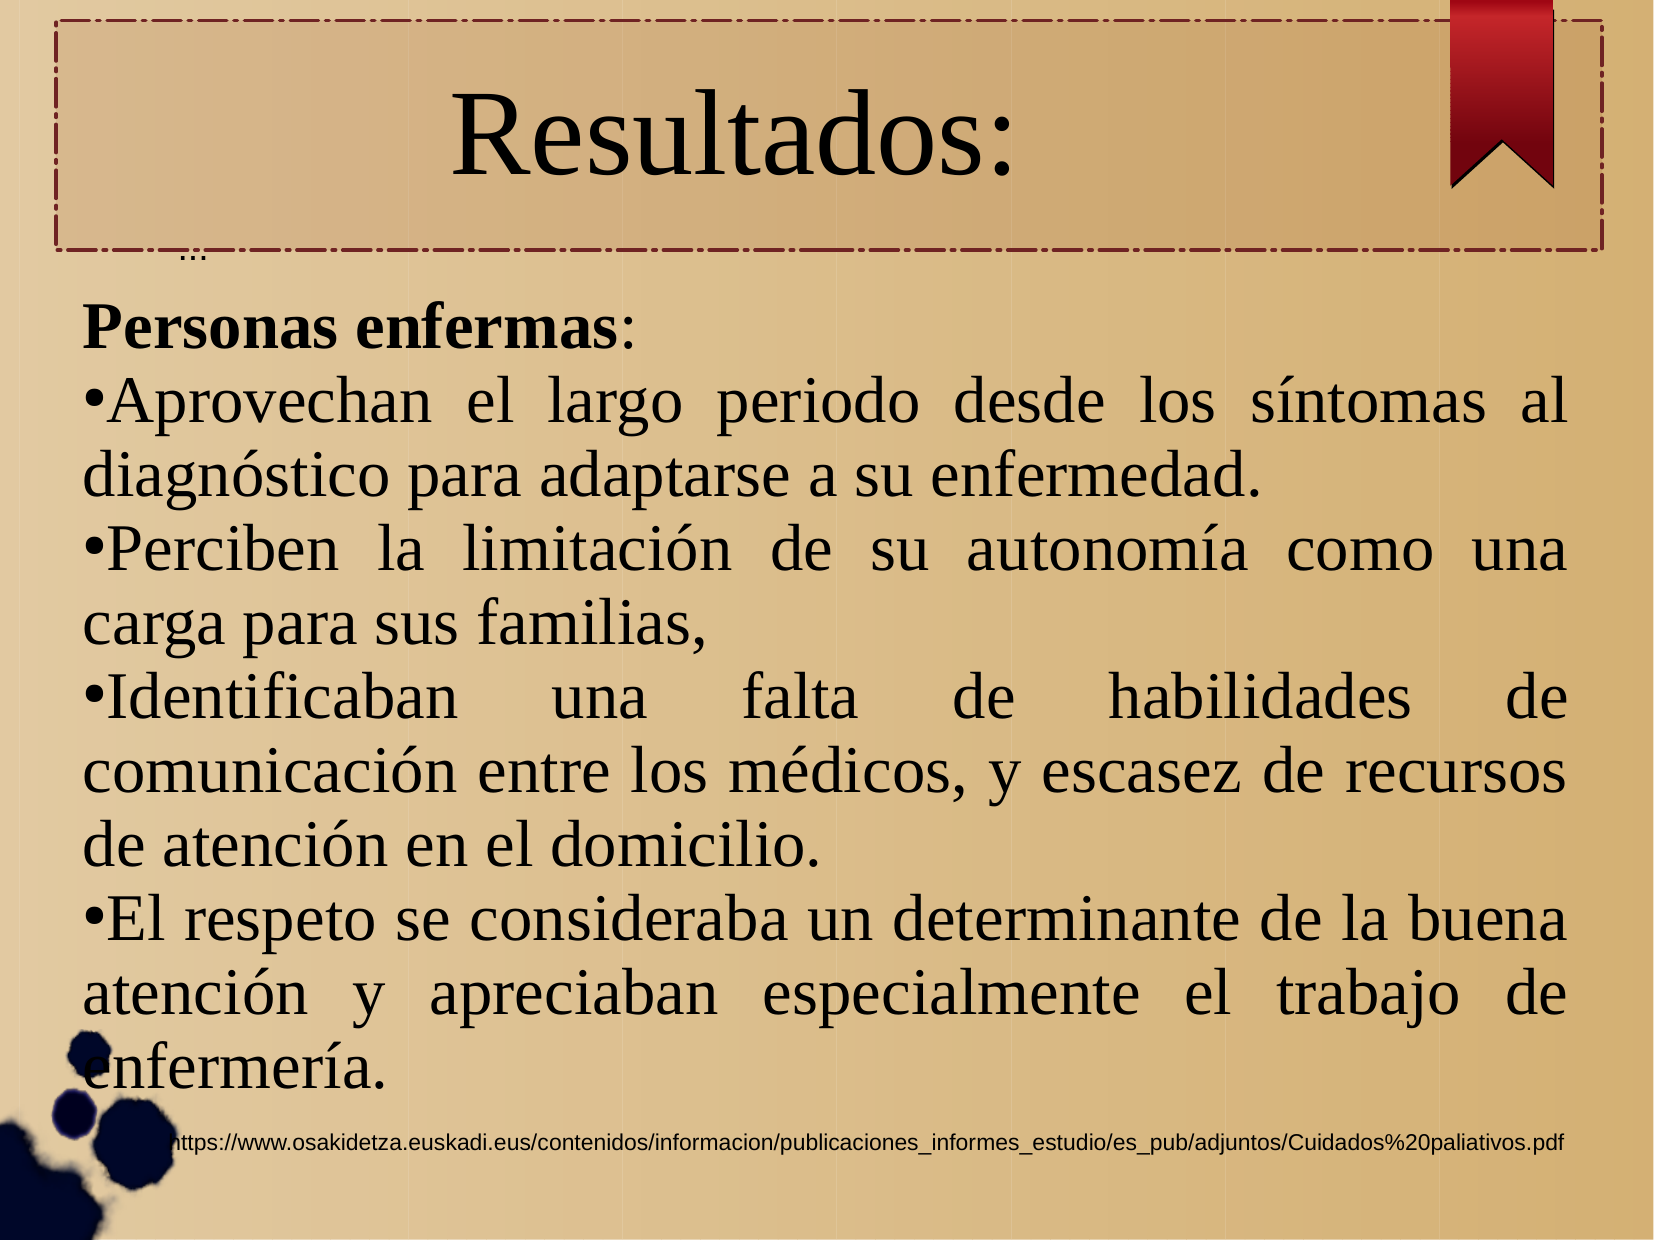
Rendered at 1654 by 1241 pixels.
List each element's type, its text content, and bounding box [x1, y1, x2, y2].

text_box https://www.osakidetza.euskadi.eus/contenidos/informacion/publicaciones_informes_estudio/es_pub/adjuntos/Cuidados%20paliativos.pdf [153, 1122, 1635, 1163]
title Resultados: [59, 15, 1441, 252]
subtitle Personas enfermas: Aprovechan el largo periodo desde los síntomas al diagnóstico para adaptarse a su enfermedad. Perciben la limitación de su autonomía como una carga para sus familias, Identificaban una falta de habilidades de comunicación entre los médicos, y escasez de recursos de atención en el domicilio. El respeto se consideraba un determinante de la buena atención y apreciaban especialmente el trabajo de enfermería. [82, 214, 1571, 1104]
